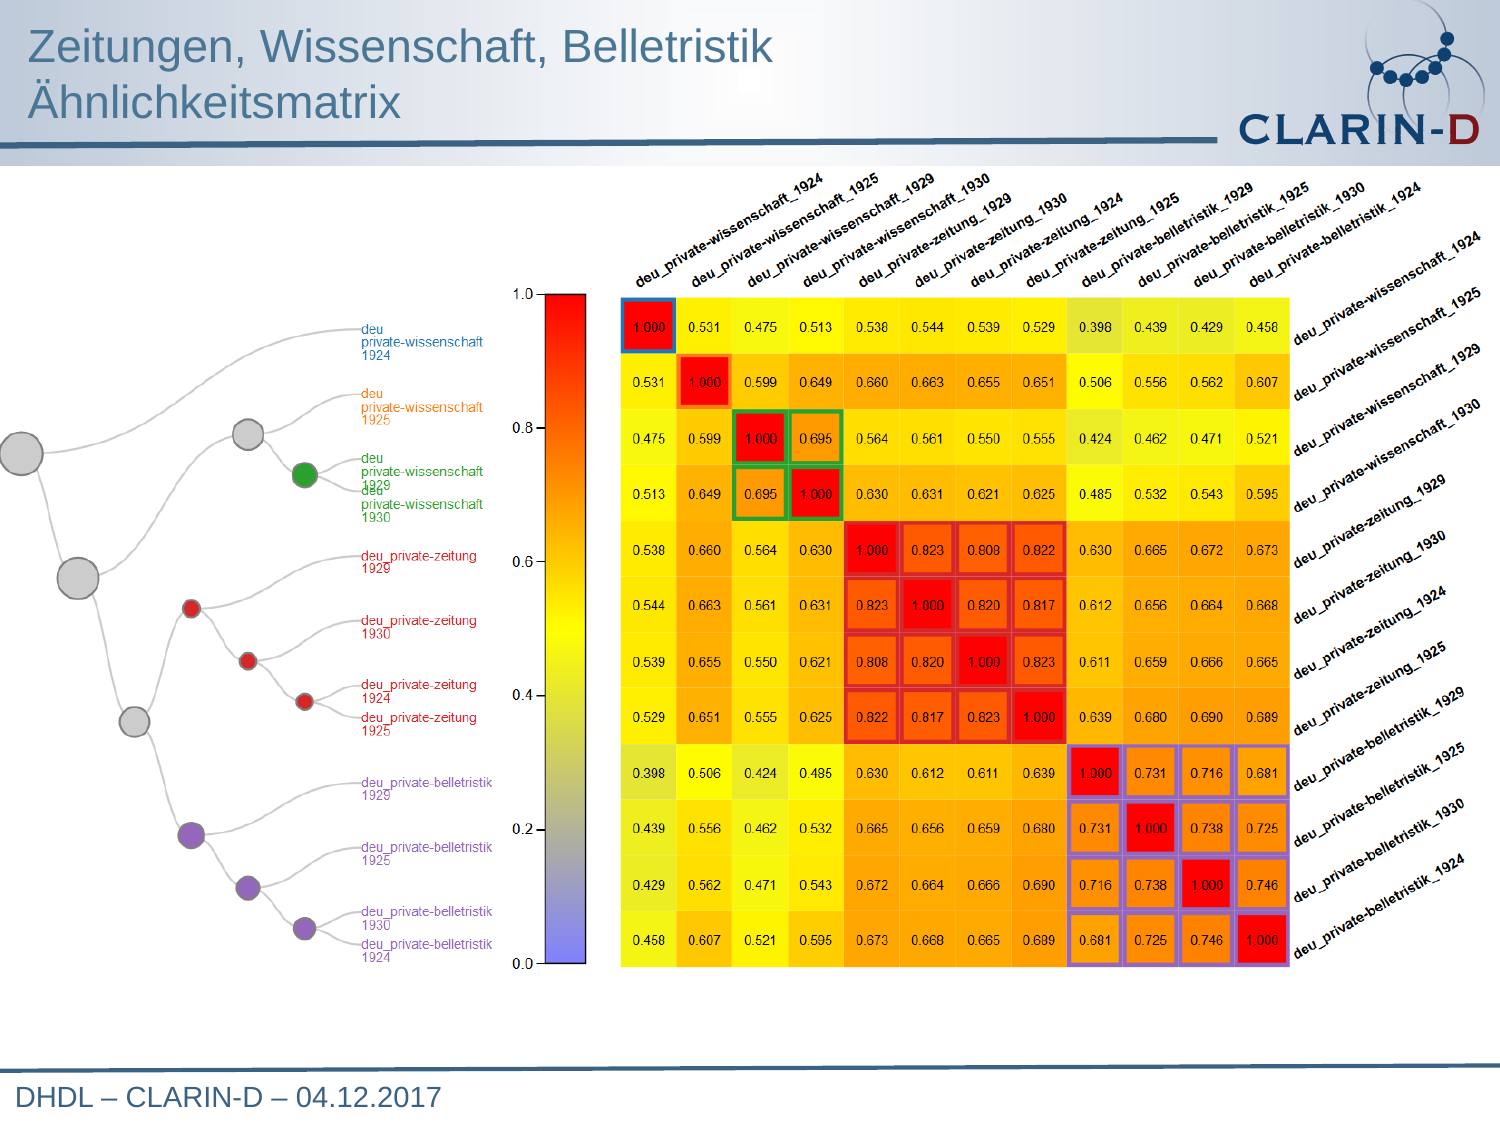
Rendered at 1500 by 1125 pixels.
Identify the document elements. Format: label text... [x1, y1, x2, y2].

picture [0, 171, 1500, 979]
picture [0, 0, 1500, 166]
title Zeitungen, Wissenschaft, Belletristik Ähnlichkeitsmatrix [12, 8, 1194, 136]
